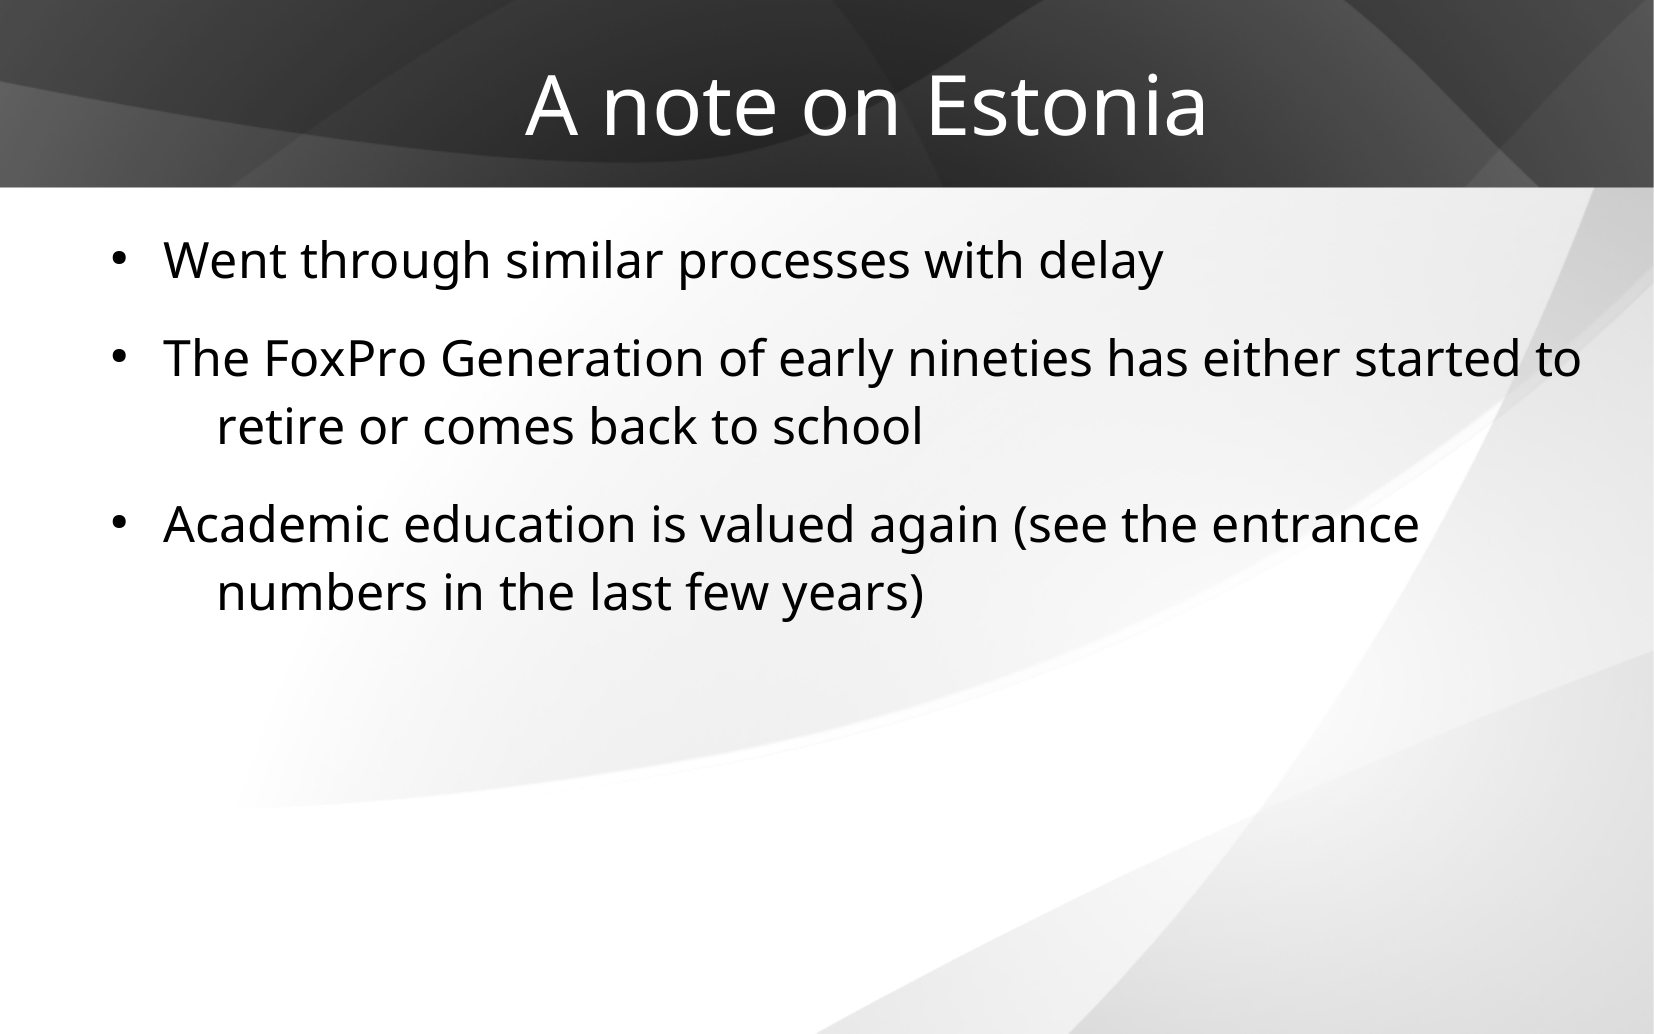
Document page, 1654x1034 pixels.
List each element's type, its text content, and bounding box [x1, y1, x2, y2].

picture [0, 0, 1654, 1034]
list Went through similar processes with delay The FoxPro Generation of early nineties has either started to retire or comes back to school Academic education is valued again (see the entrance numbers in the last few years) [75, 225, 1613, 1013]
title A note on Estonia [124, 0, 1613, 208]
